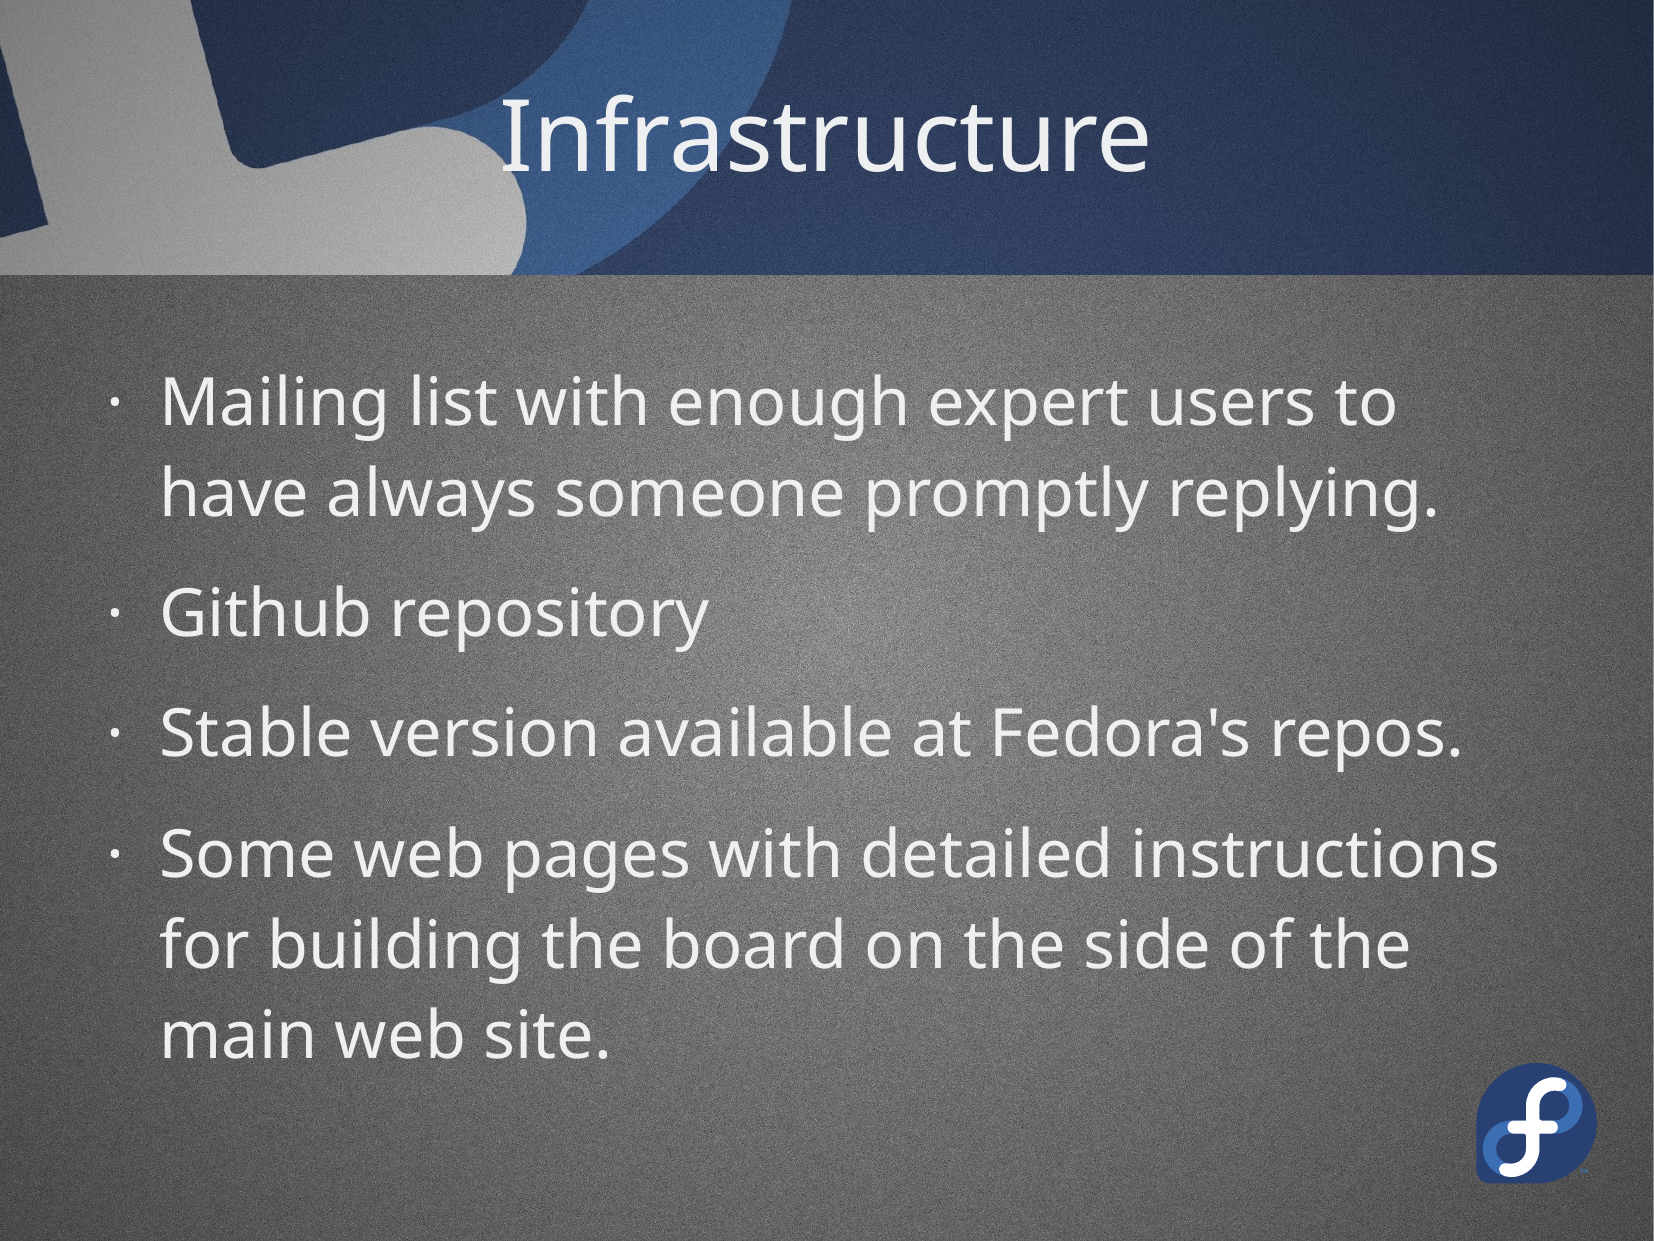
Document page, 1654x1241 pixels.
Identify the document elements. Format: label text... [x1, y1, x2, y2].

title Infrastructure [88, 16, 1565, 250]
picture [0, 0, 1654, 1241]
list Mailing list with enough expert users to have always someone promptly replying. Github repository Stable version available at Fedora's repos. Some web pages with detailed instructions for building the board on the side of the main web site. [88, 354, 1565, 1066]
